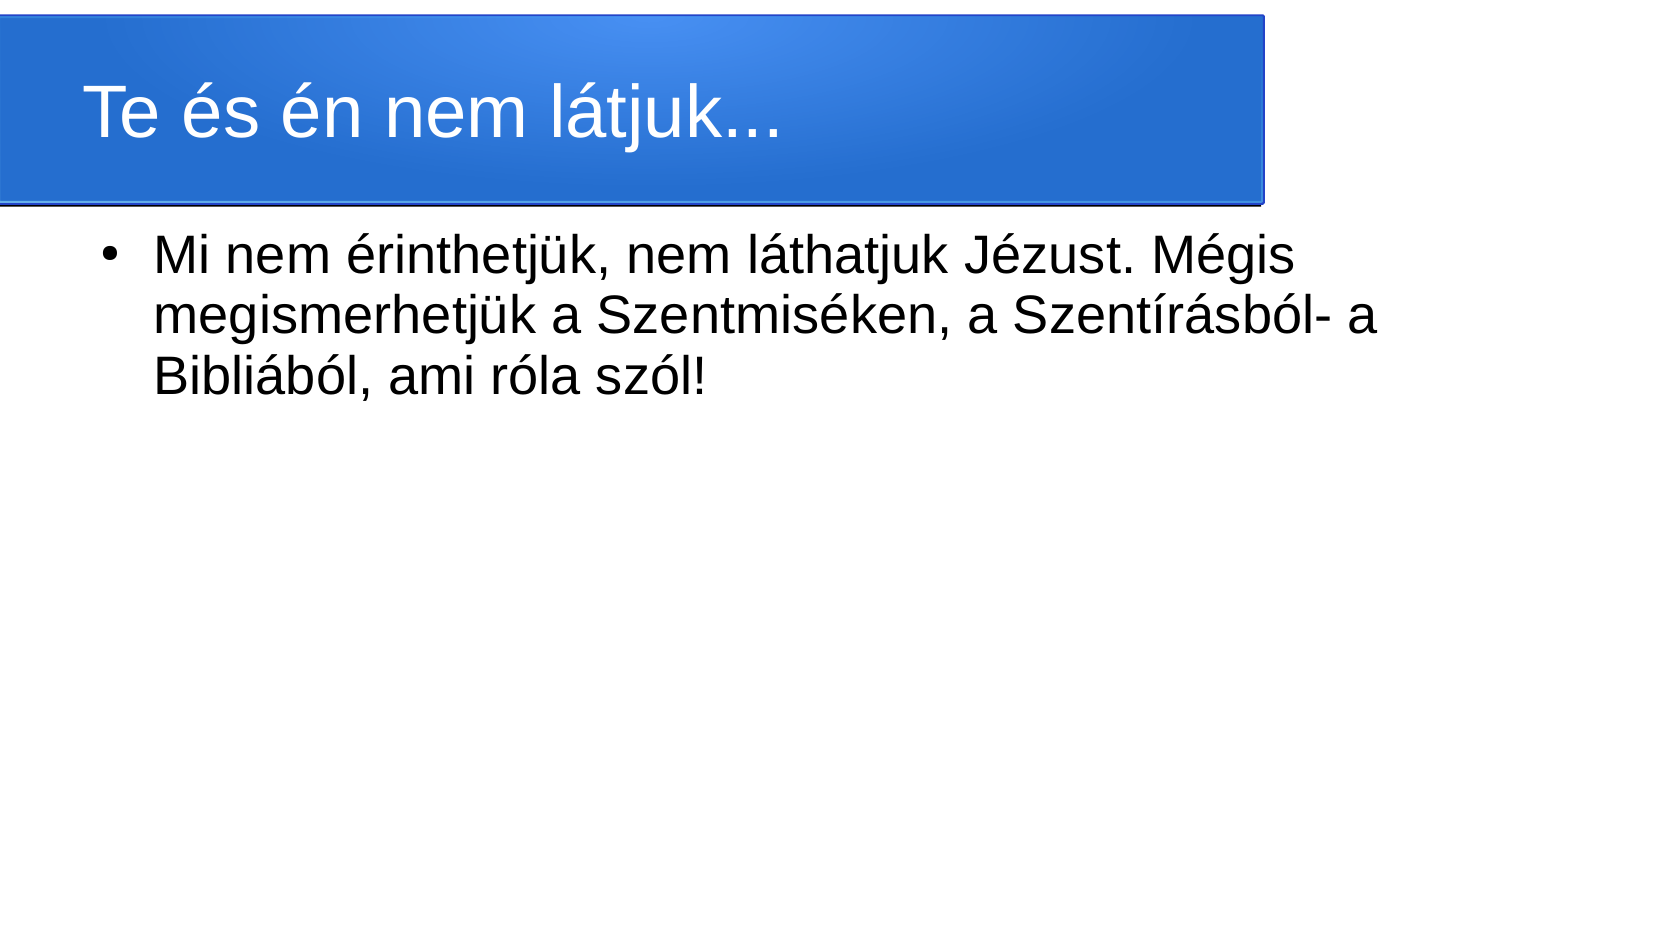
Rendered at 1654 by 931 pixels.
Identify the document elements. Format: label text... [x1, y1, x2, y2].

title Te és én nem látjuk... [82, 35, 1235, 189]
list Mi nem érinthetjük, nem láthatjuk Jézust. Mégis megismerhetjük a Szentmiséken, a Szentírásból- a Bibliából, ami róla szól! [82, 224, 1571, 764]
